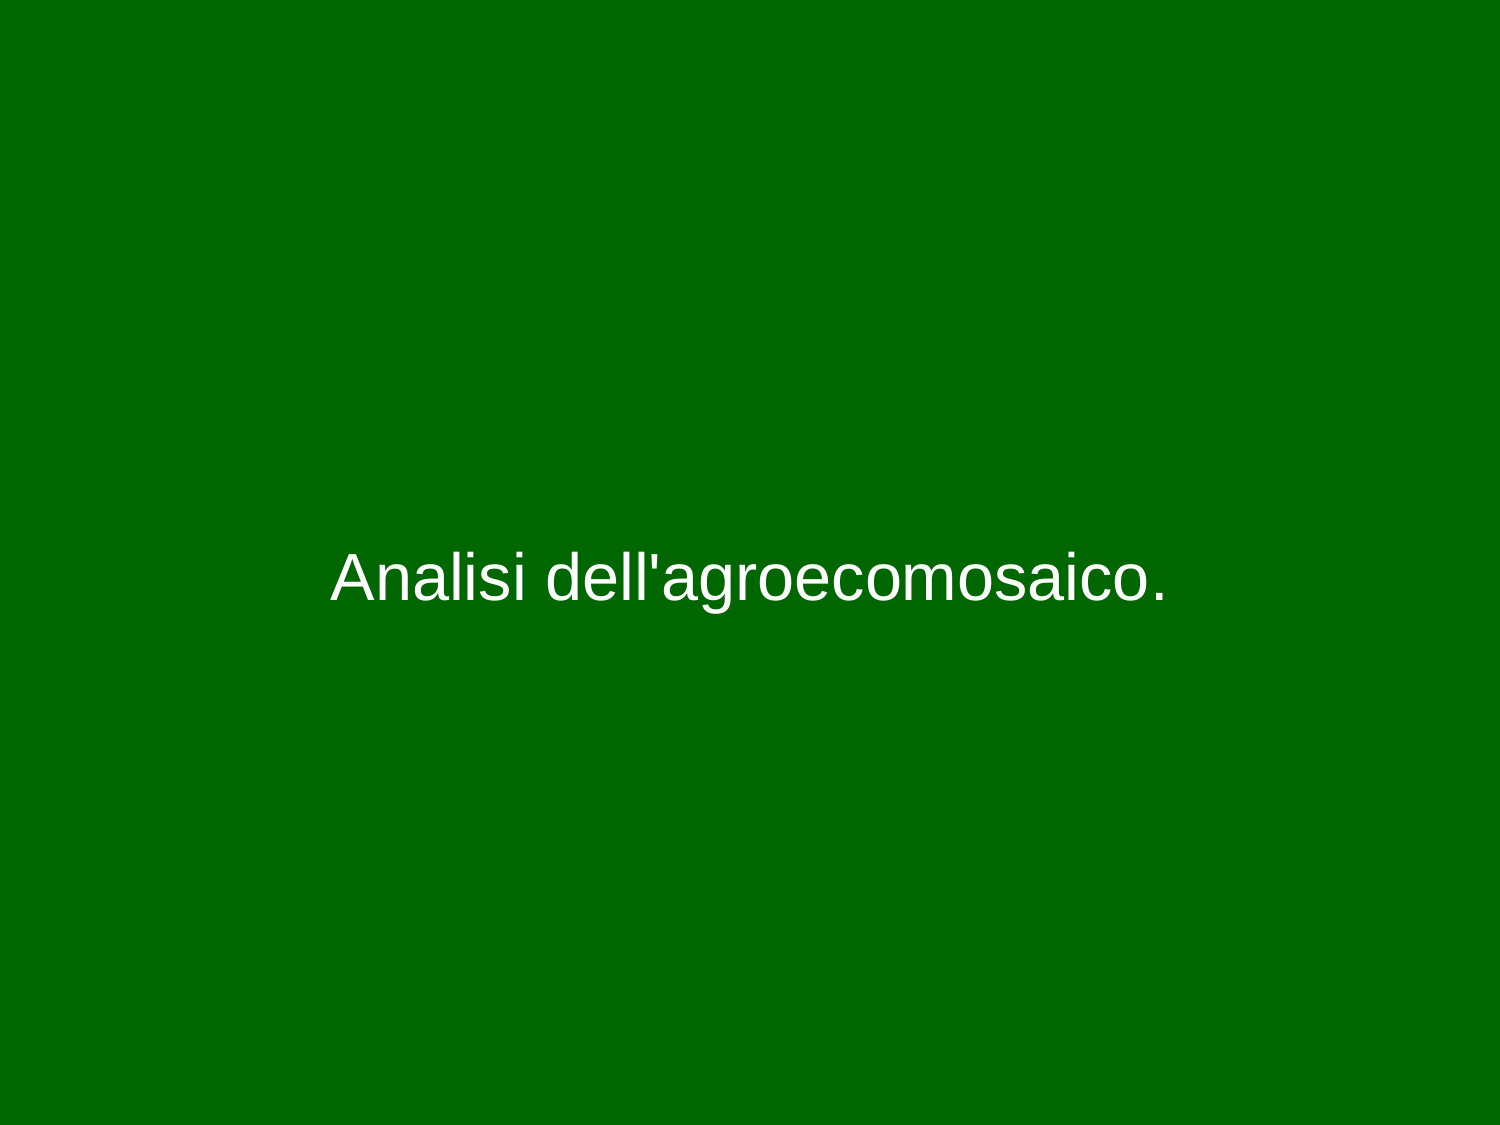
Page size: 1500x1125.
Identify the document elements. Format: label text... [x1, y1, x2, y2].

subtitle Analisi dell'agroecomosaico. [75, 21, 1425, 1112]
